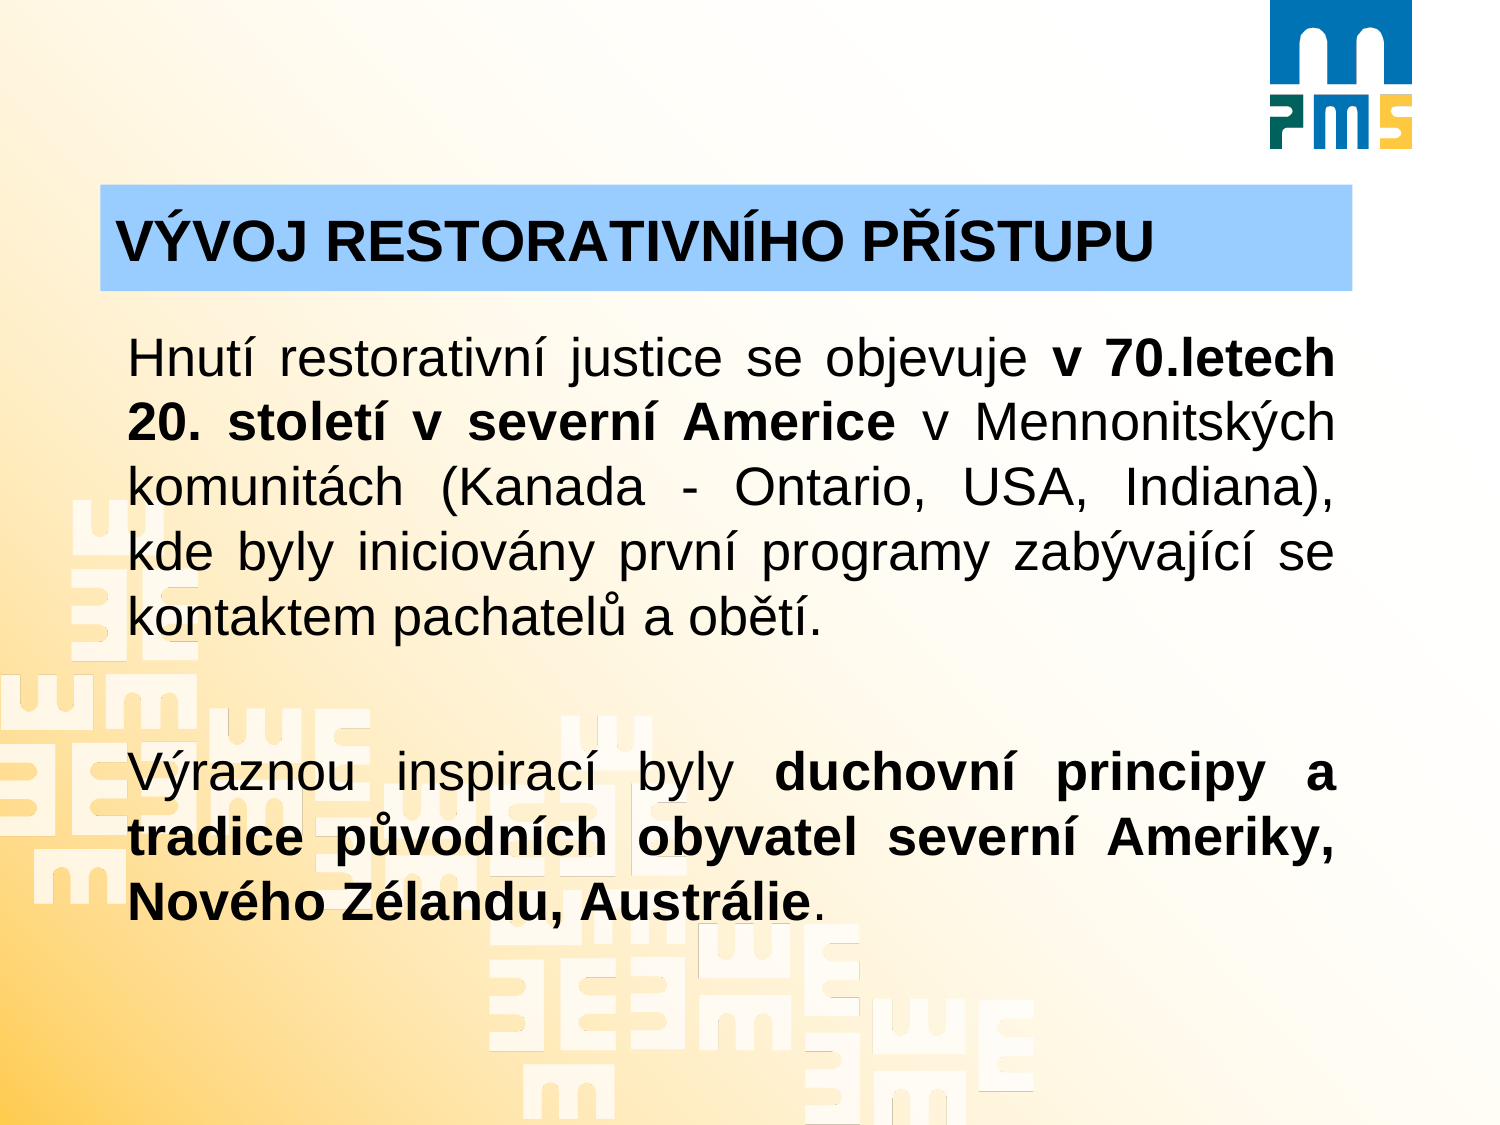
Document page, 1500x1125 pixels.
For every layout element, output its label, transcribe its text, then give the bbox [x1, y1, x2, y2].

title VÝVOJ RESTORATIVNÍHO PŘÍSTUPU [100, 184, 1353, 292]
subtitle Hnutí restorativní justice se objevuje v 70.letech 20. století v severní Americe v Mennonitských komunitách (Kanada - Ontario, USA, Indiana), kde byly iniciovány první programy zabývající se kontaktem pachatelů a obětí. Výraznou inspirací byly duchovní principy a tradice původních obyvatel severní Ameriky, Nového Zélandu, Austrálie. [112, 314, 1353, 1024]
picture [0, 0, 1500, 1125]
